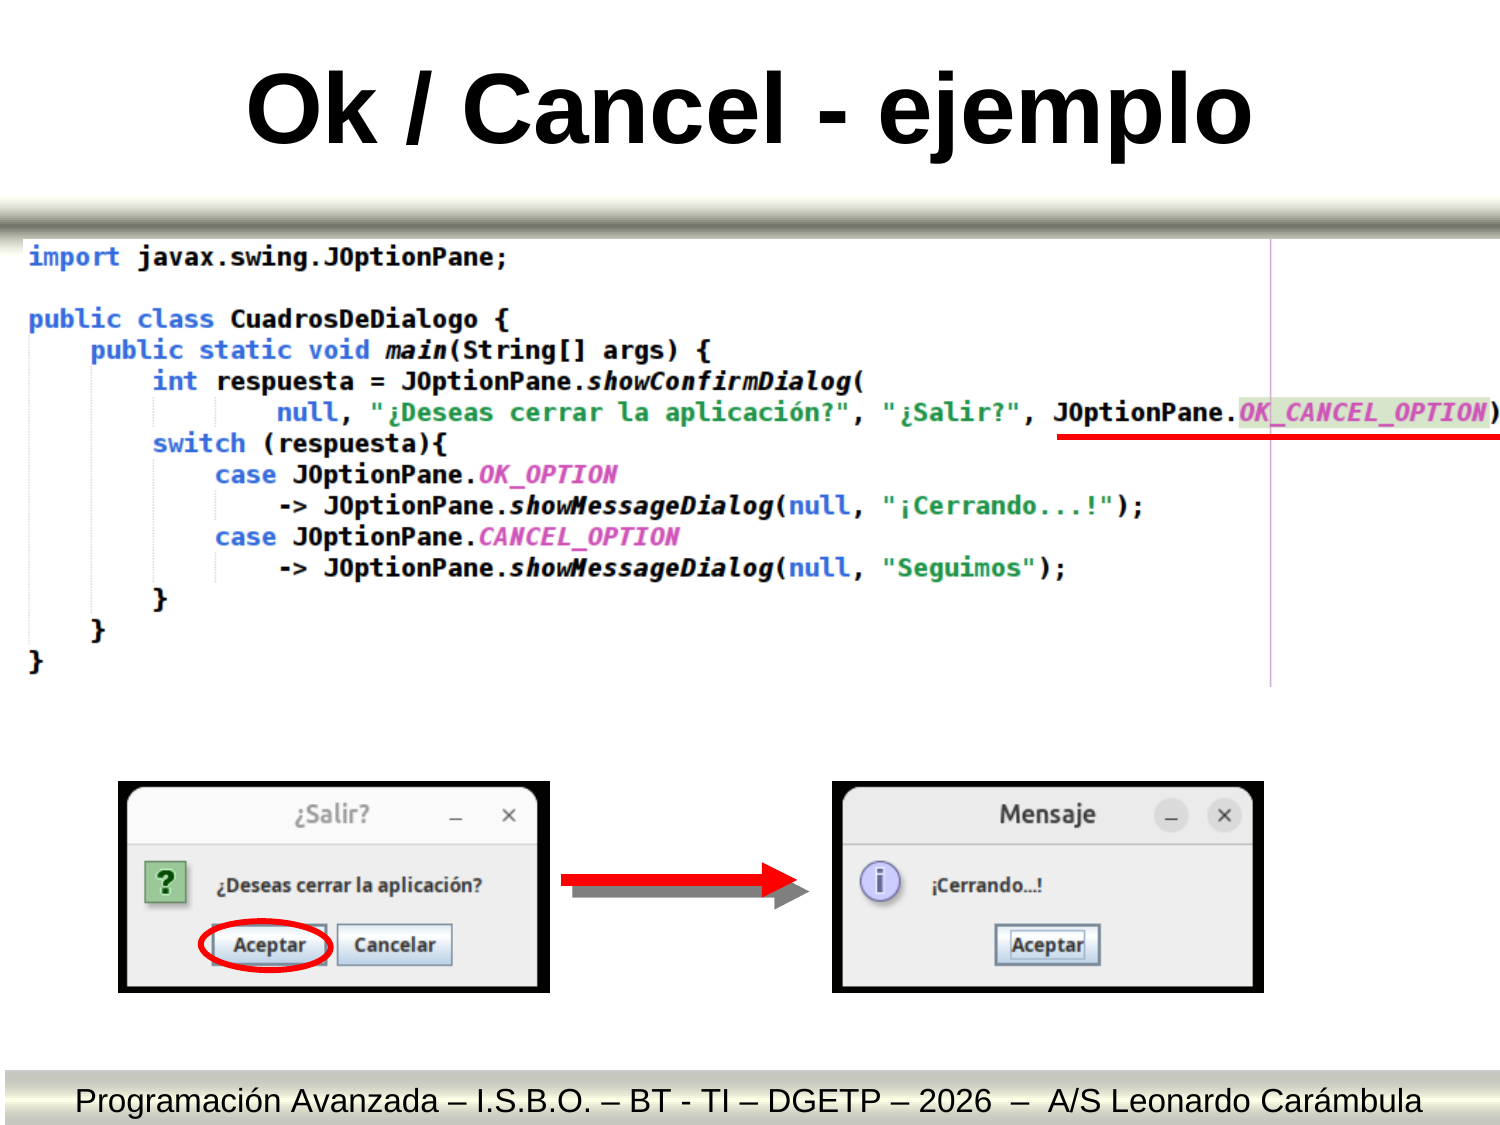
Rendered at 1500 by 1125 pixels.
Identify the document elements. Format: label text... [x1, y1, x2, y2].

picture [118, 781, 550, 993]
picture [832, 781, 1264, 993]
picture [23, 239, 1500, 687]
title Ok / Cancel - ejemplo [0, 9, 1500, 198]
